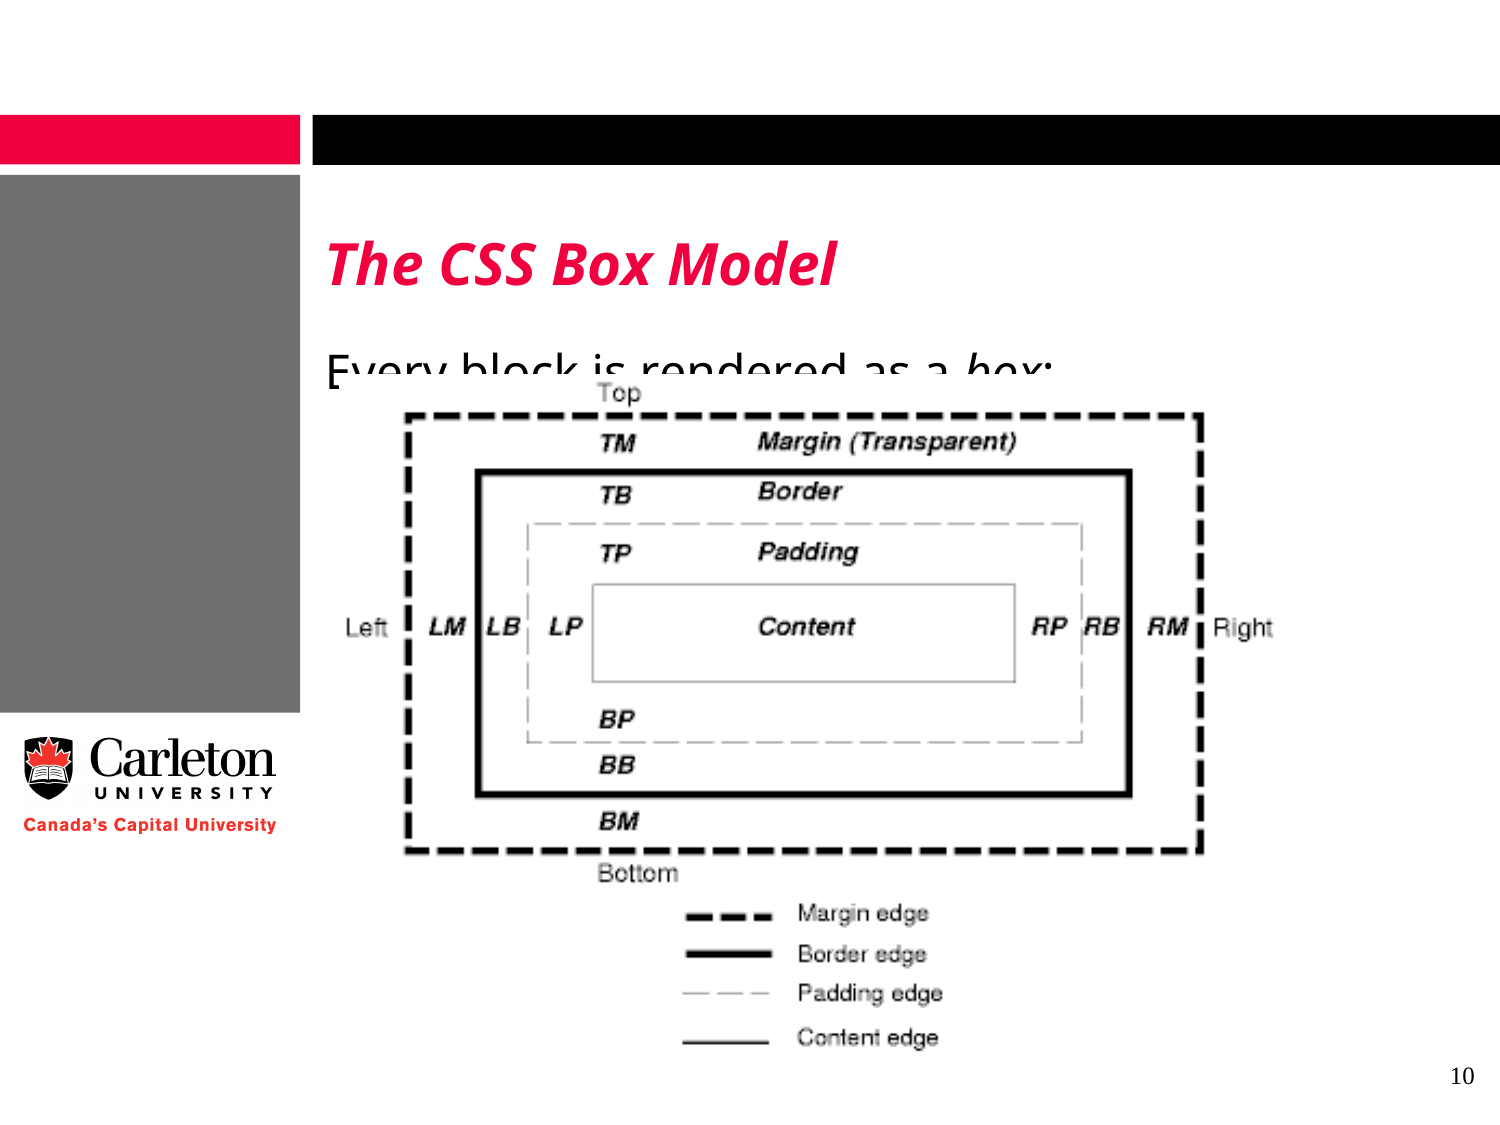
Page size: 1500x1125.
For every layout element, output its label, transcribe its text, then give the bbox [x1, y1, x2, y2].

list Every block is rendered as a box: [324, 324, 1450, 1036]
picture [24, 737, 276, 834]
picture [339, 374, 1276, 1060]
title The CSS Box Model [324, 194, 1450, 324]
